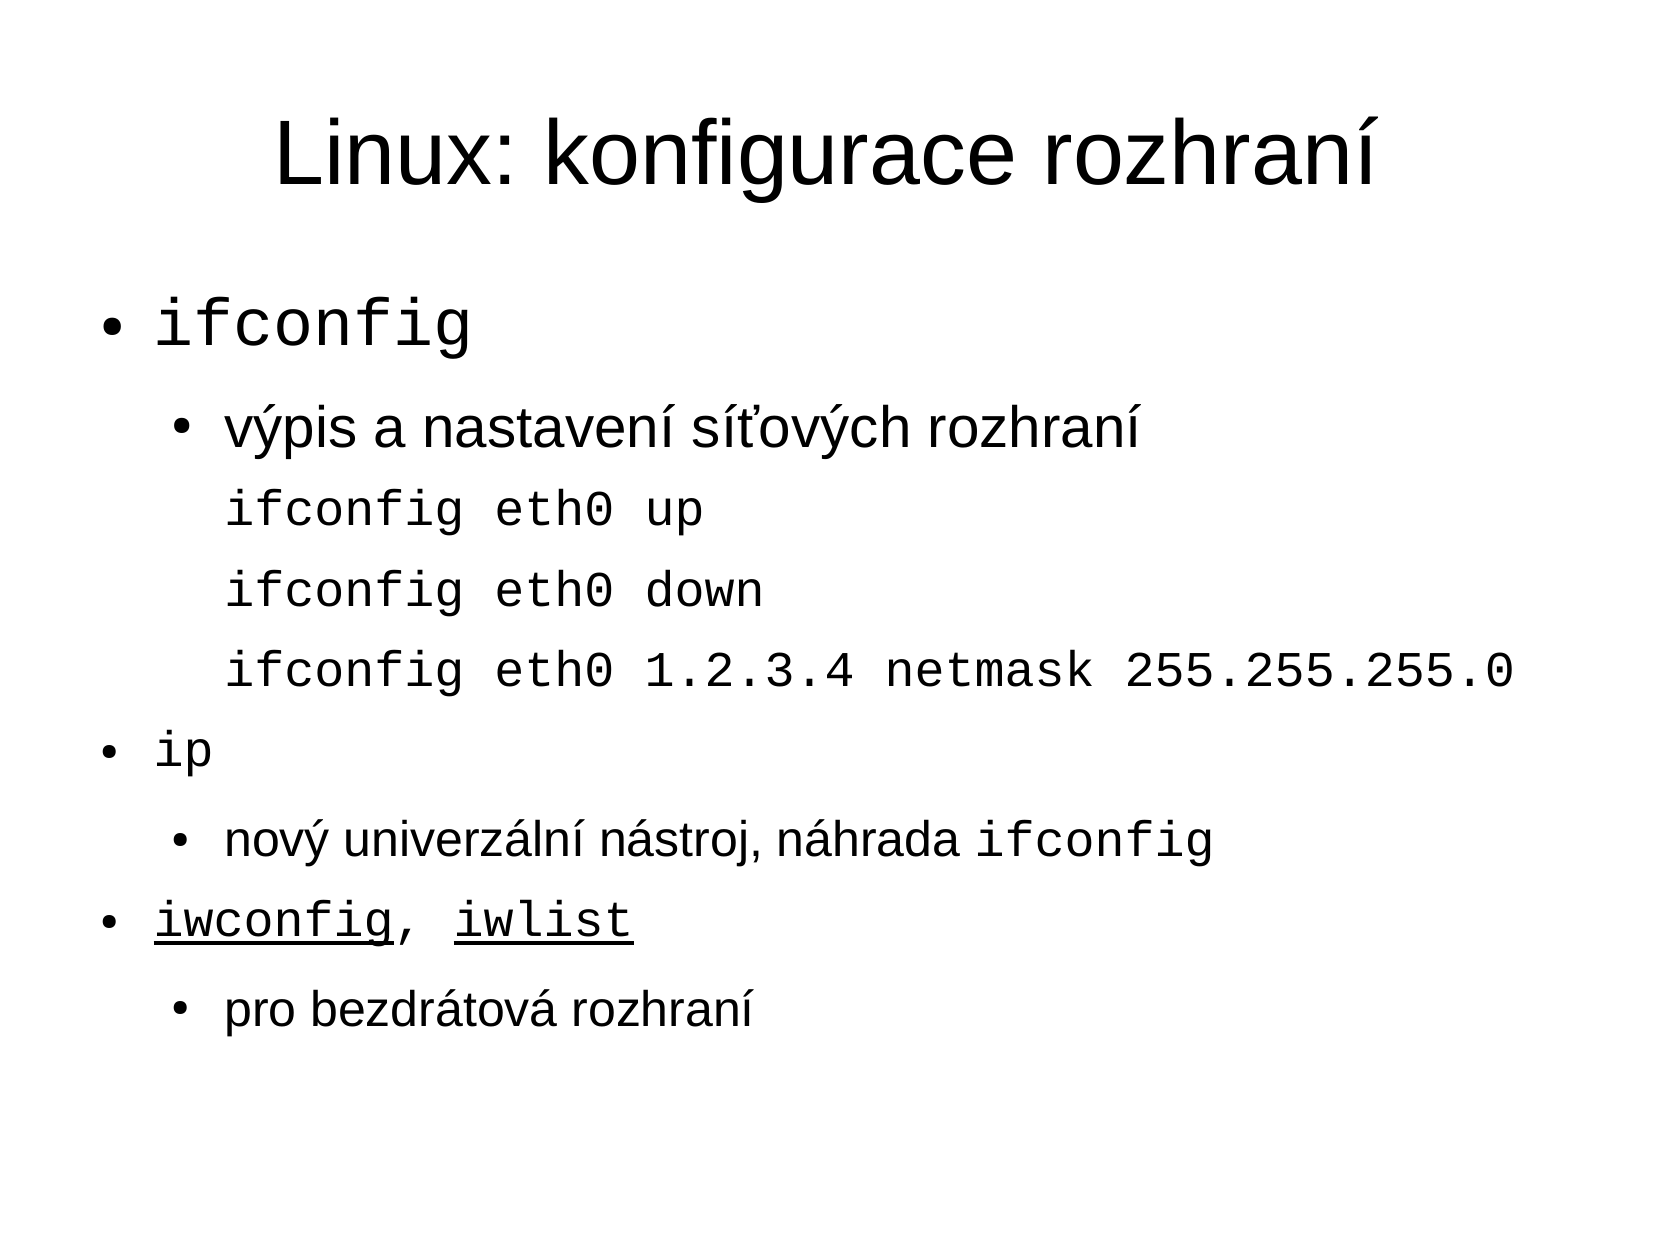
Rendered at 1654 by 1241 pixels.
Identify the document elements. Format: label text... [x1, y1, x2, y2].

list ifconfig výpis a nastavení síťových rozhraní ifconfig eth0 up ifconfig eth0 down ifconfig eth0 1.2.3.4 netmask 255.255.255.0 ip nový univerzální nástroj, náhrada ifconfig iwconfig, iwlist pro bezdrátová rozhraní [82, 290, 1571, 1038]
title Linux: konfigurace rozhraní [82, 49, 1571, 257]
